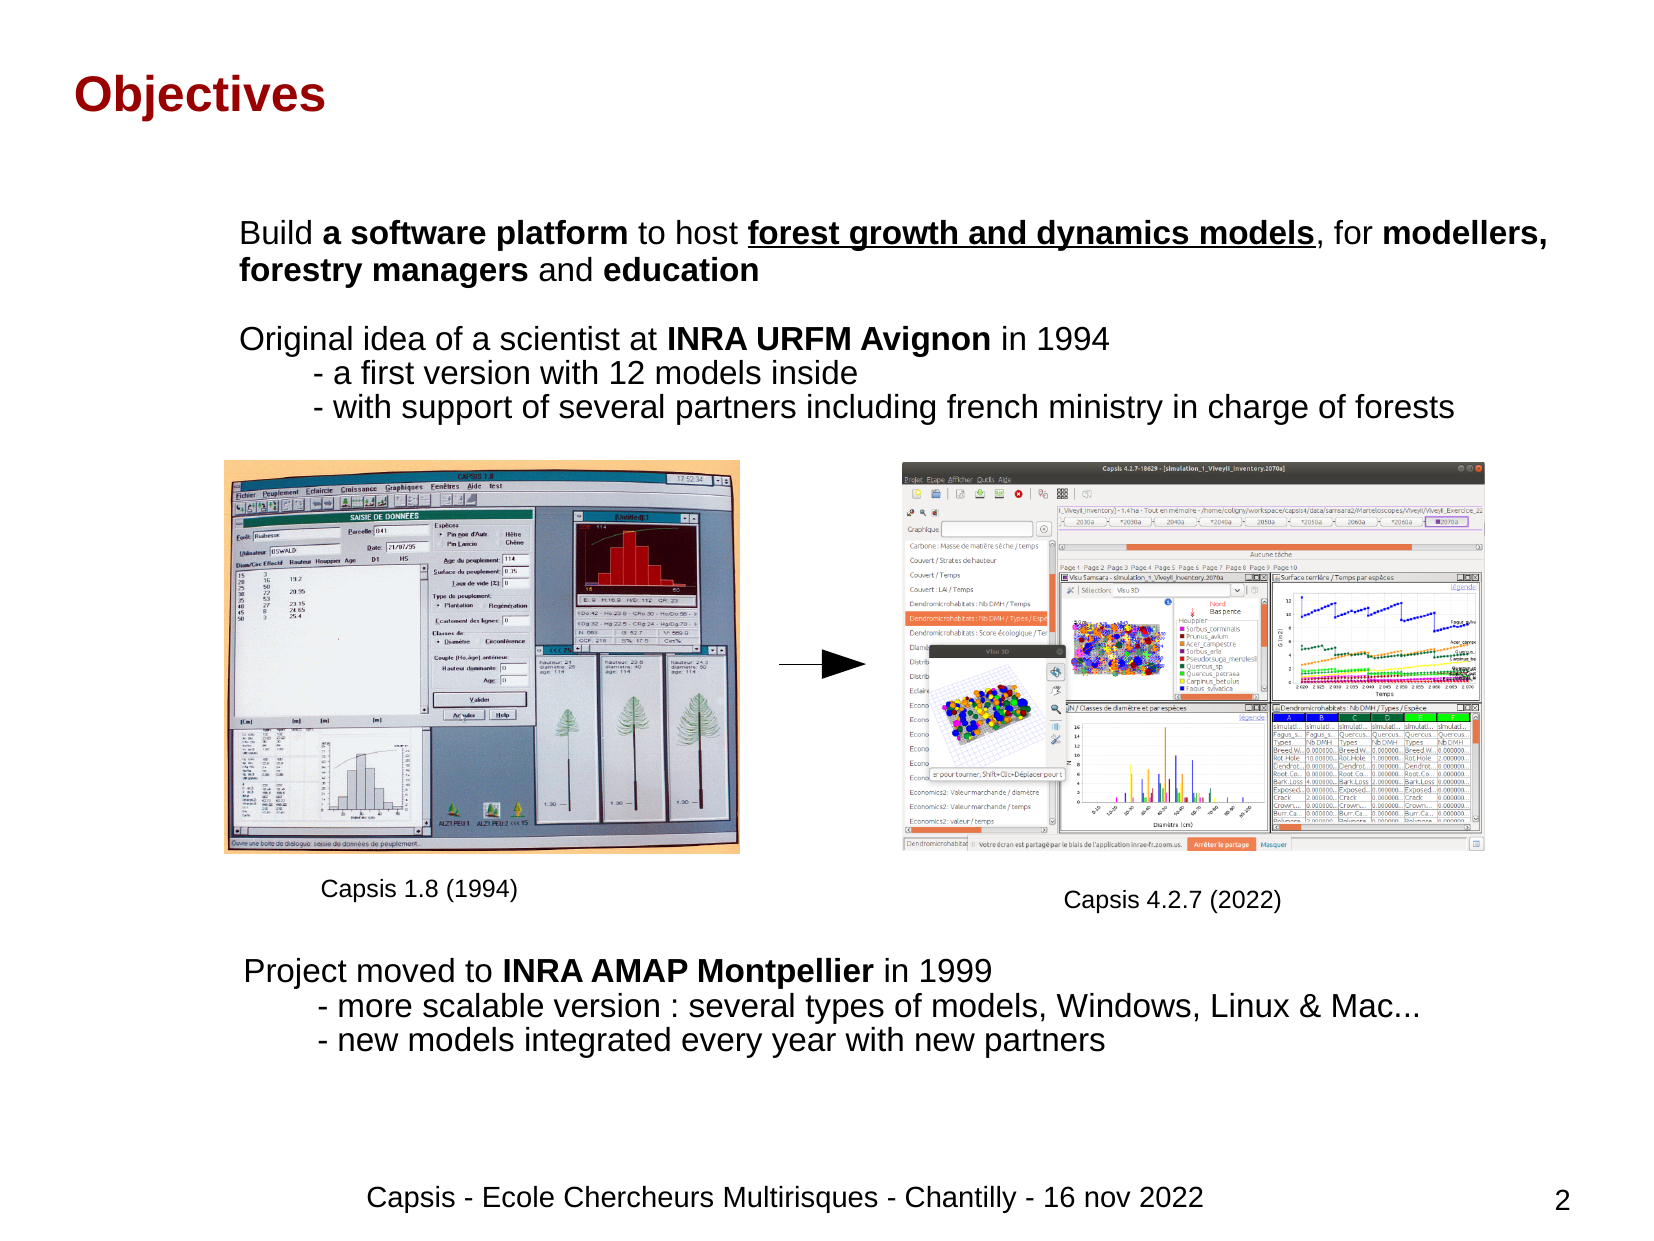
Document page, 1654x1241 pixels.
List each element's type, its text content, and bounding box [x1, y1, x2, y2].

picture [224, 460, 740, 854]
picture [902, 462, 1485, 851]
text_box Project moved to INRA AMAP Montpellier in 1999 - more scalable version : several types of models, Windows, Linux & Mac... - new models integrated every year with new partners [228, 947, 1503, 1070]
text_box Build a software platform to host forest growth and dynamics models, for modellers, forestry managers and education Original idea of a scientist at INRA URFM Avignon in 1994 - a first version with 12 models inside - with support of several partners including french ministry in charge of forests [224, 206, 1654, 615]
text_box Objectives [59, 59, 1595, 131]
text_box Capsis 4.2.7 (2022) [1048, 878, 1404, 931]
text_box Capsis 1.8 (1994) [305, 867, 661, 920]
